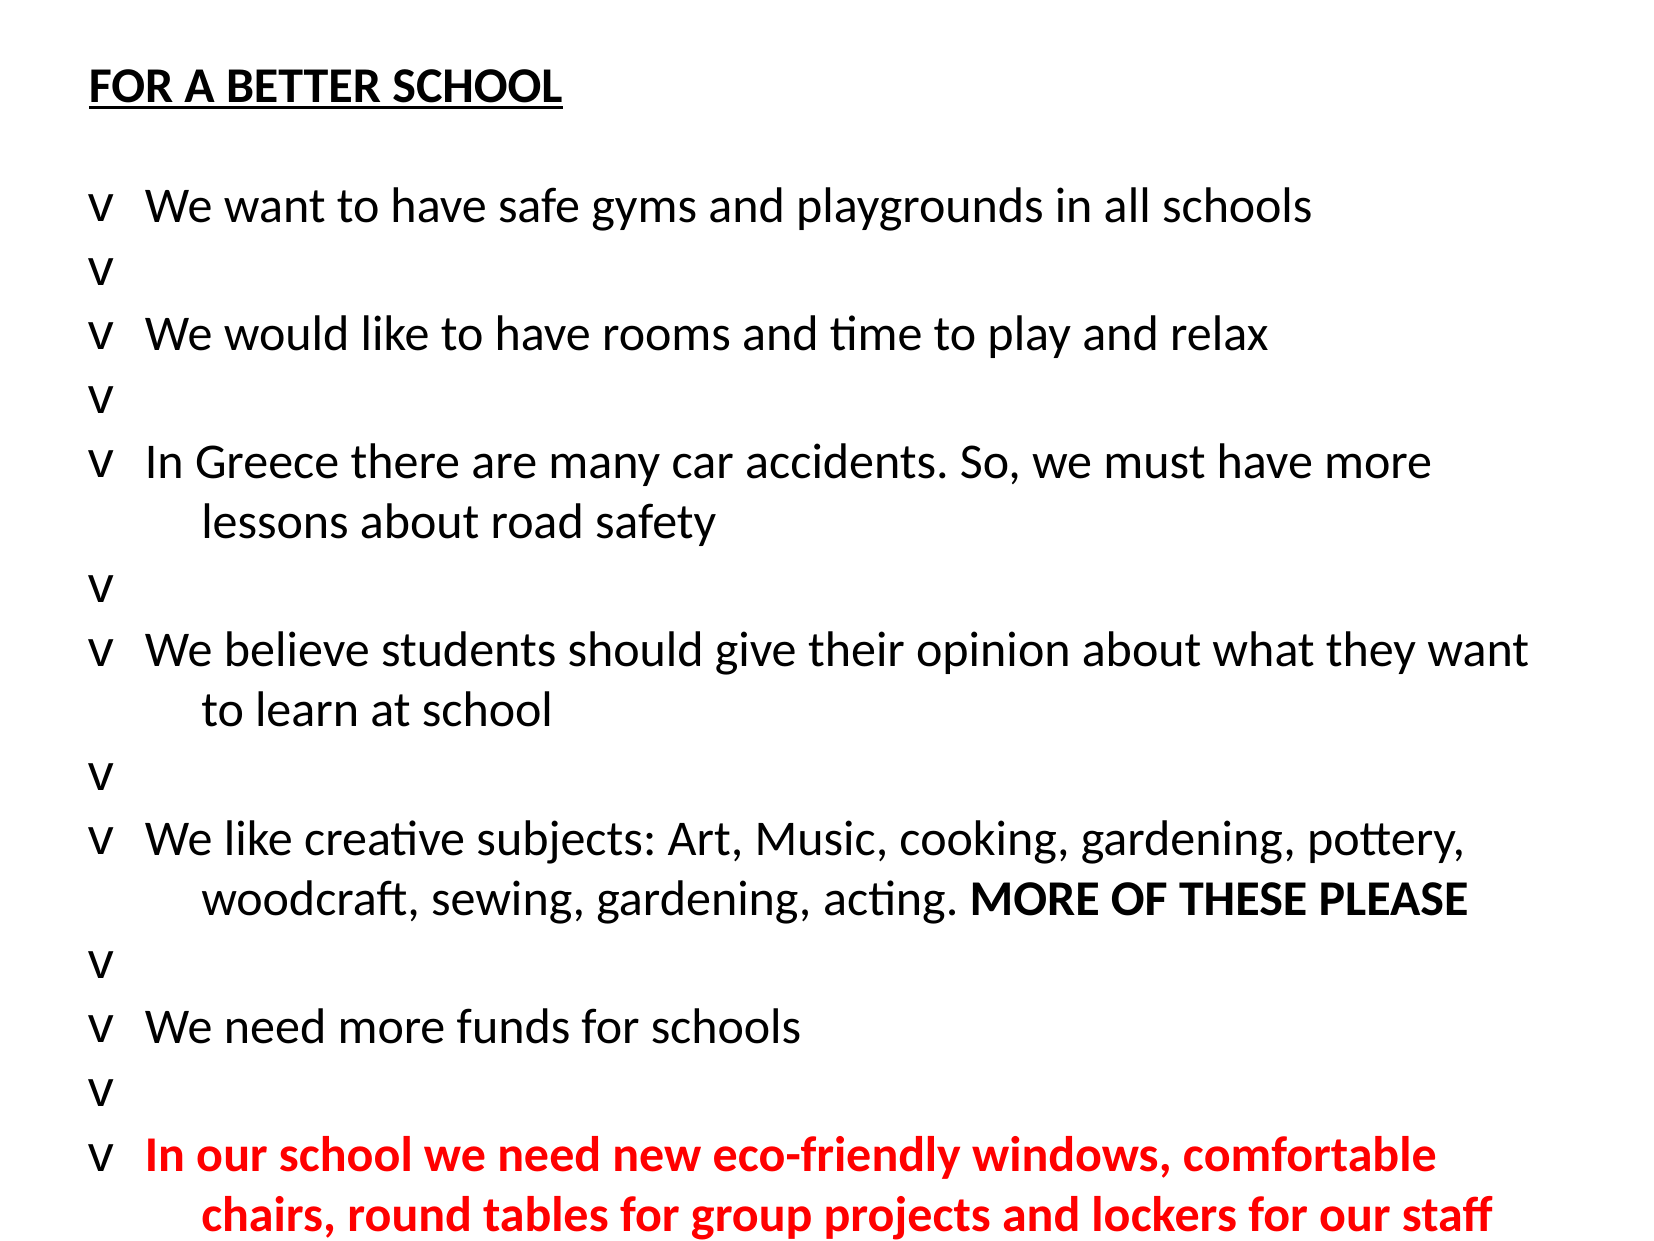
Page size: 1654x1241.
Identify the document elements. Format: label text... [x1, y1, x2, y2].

text_box FOR A BETTER SCHOOL We want to have safe gyms and playgrounds in all schools We would like to have rooms and time to play and relax In Greece there are many car accidents. So, we must have more lessons about road safety We believe students should give their opinion about what they want to learn at school We like creative subjects: Art, Music, cooking, gardening, pottery, woodcraft, sewing, gardening, acting. MORE OF THESE PLEASE We need more funds for schools In our school we need new eco-friendly windows, comfortable chairs, round tables for group projects and lockers for our staff [73, 44, 1555, 1211]
